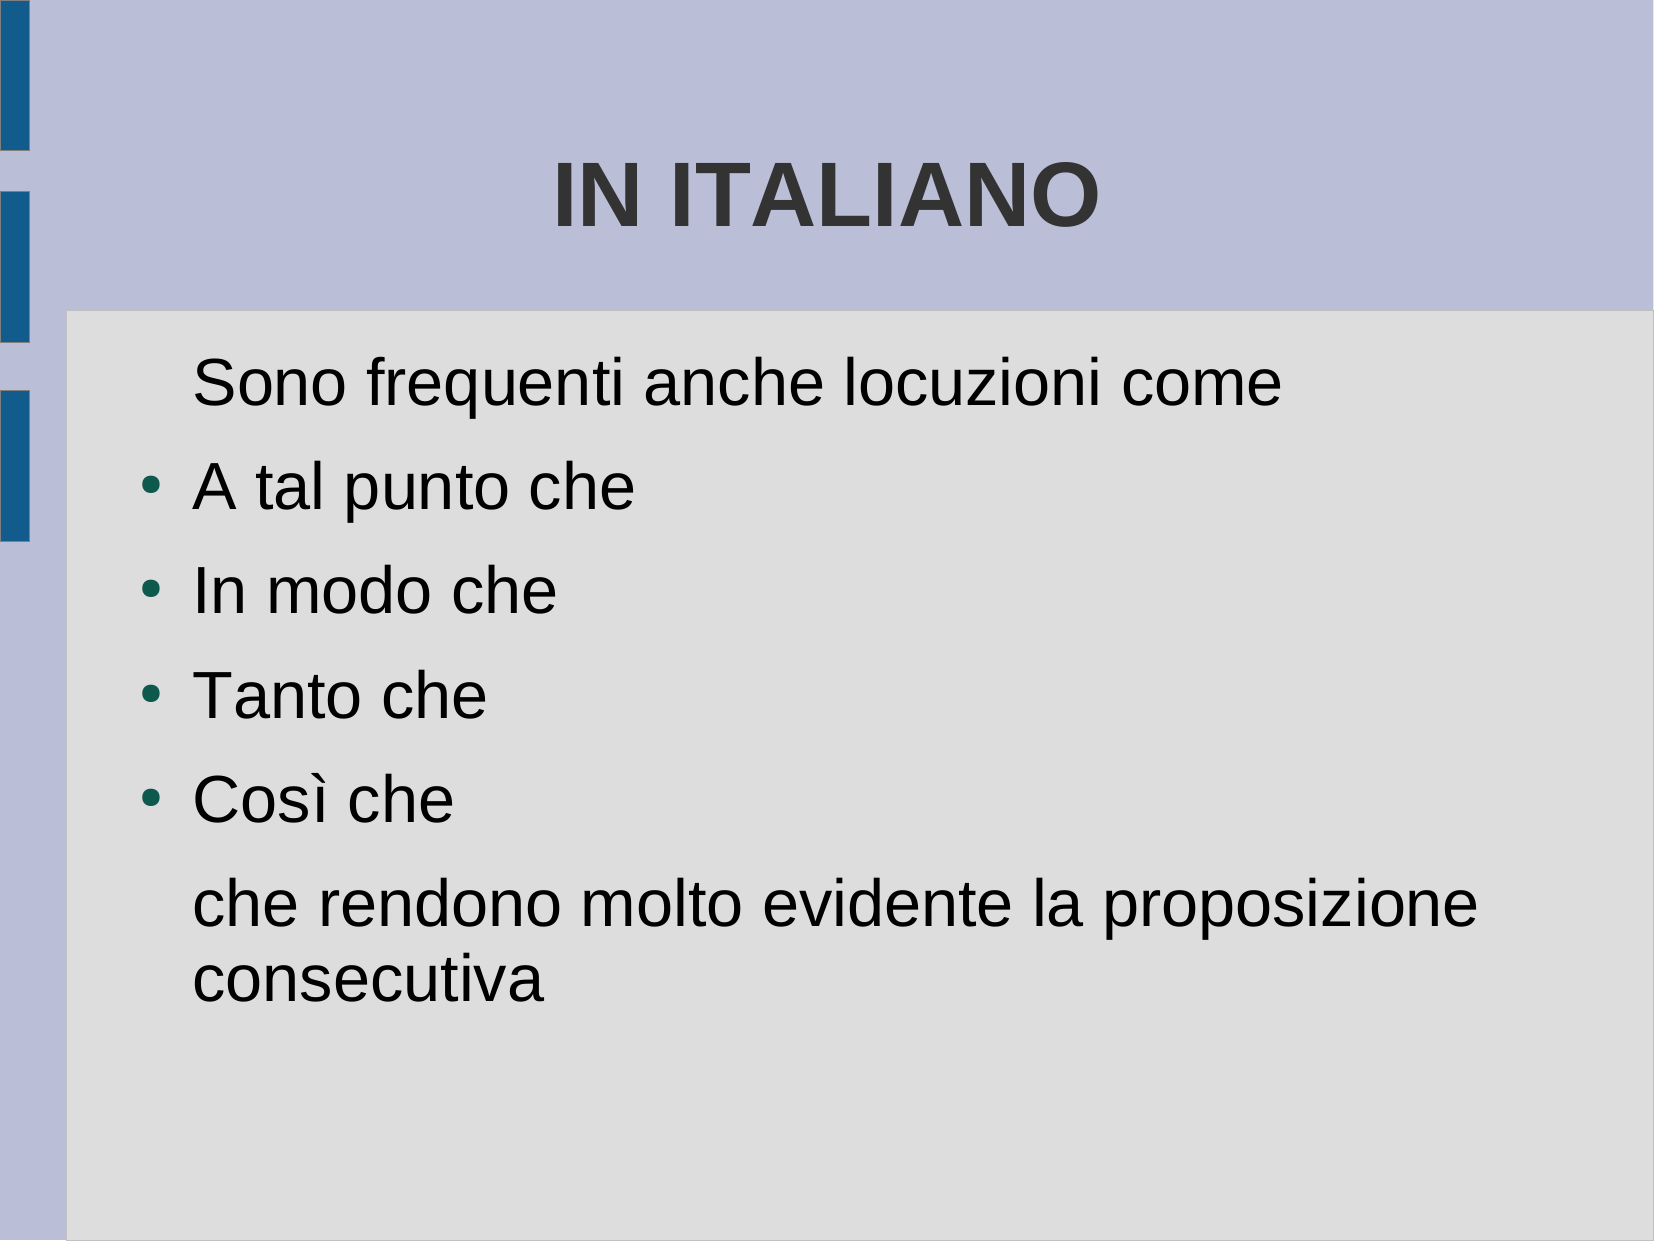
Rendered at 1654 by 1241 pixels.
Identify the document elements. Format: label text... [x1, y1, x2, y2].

list Sono frequenti anche locuzioni come A tal punto che In modo che Tanto che Così che che rendono molto evidente la proposizione consecutiva [121, 344, 1534, 1127]
title IN ITALIANO [121, 91, 1534, 299]
